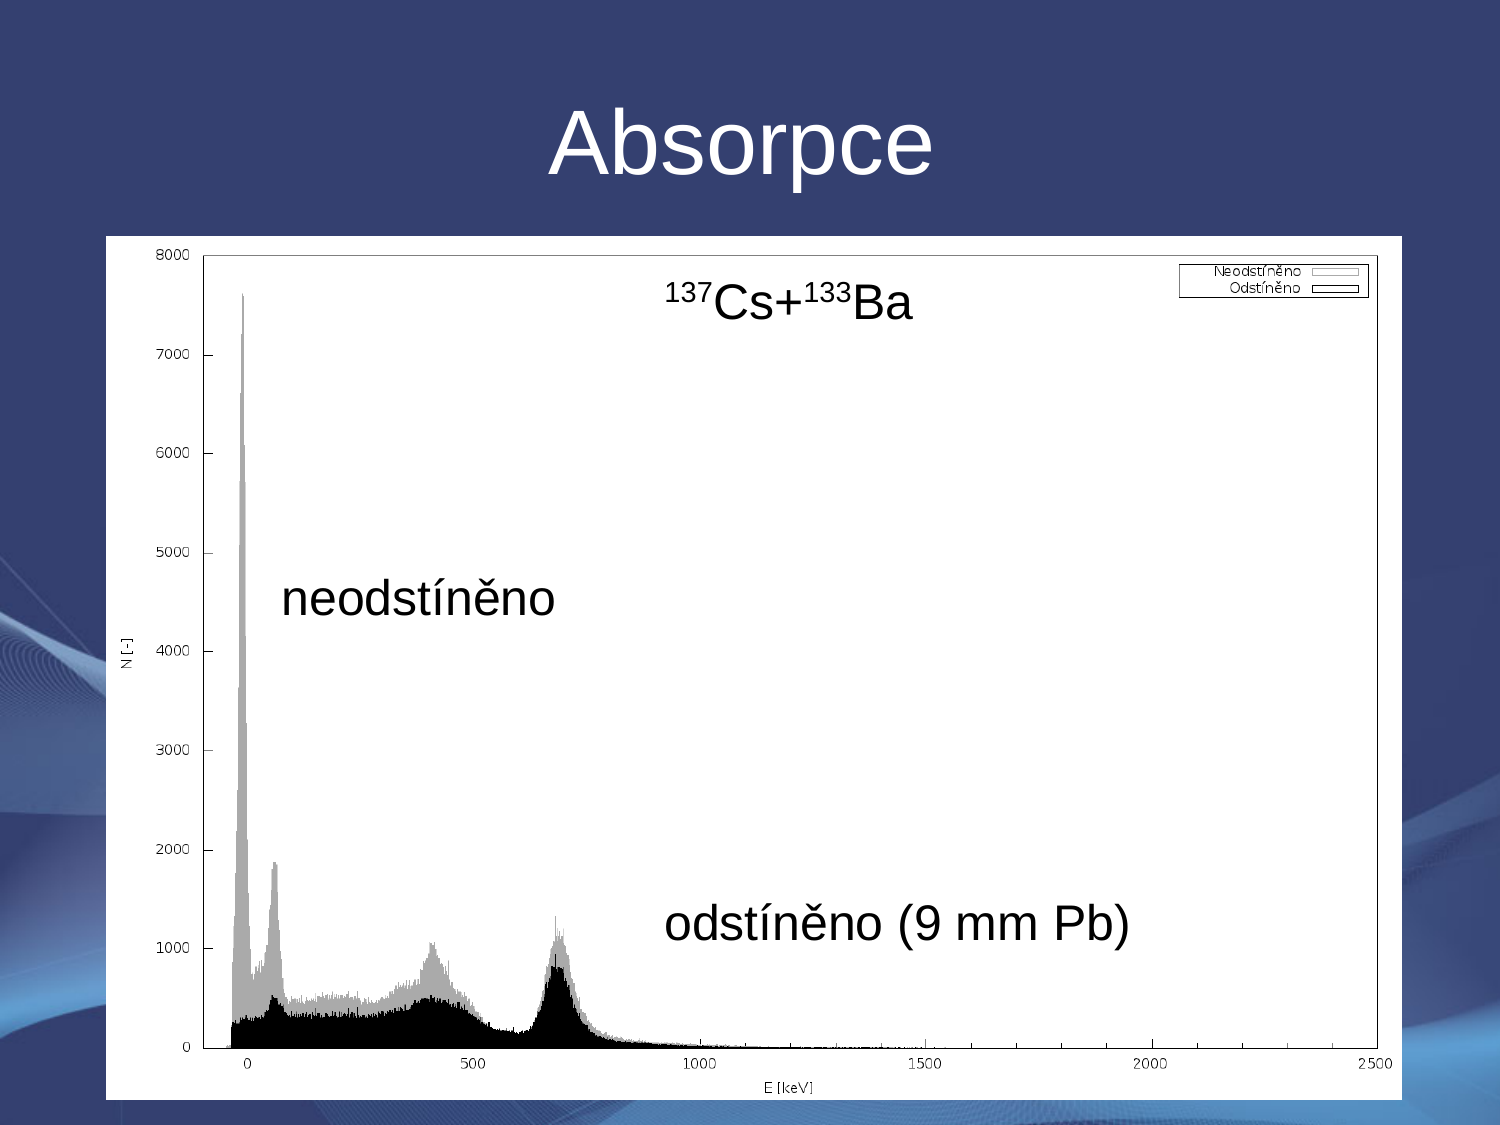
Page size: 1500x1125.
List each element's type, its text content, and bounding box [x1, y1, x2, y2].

text_box neodstíněno [266, 563, 571, 634]
title Absorpce [67, 48, 1418, 237]
text_box 137Cs+133Ba [649, 266, 929, 340]
text_box odstíněno (9 mm Pb) [649, 888, 1148, 959]
picture [0, 0, 1500, 1125]
